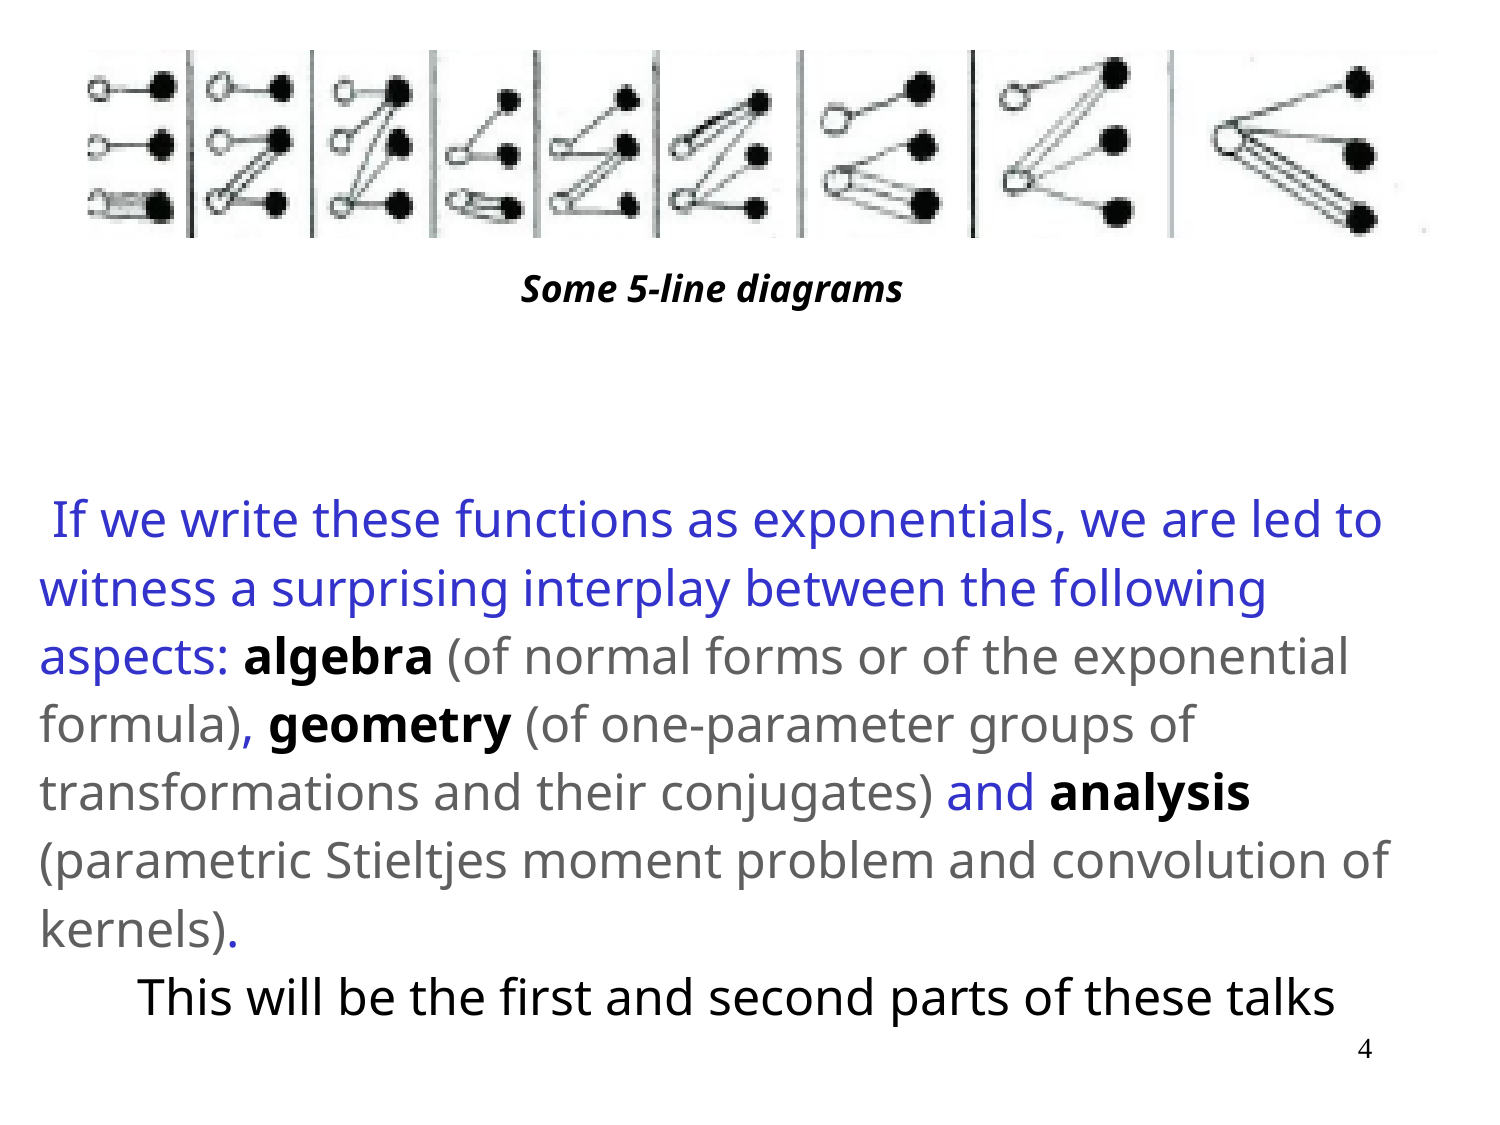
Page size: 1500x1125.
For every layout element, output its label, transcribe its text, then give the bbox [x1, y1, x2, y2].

text_box If we write these functions as exponentials, we are led to witness a surprising interplay between the following aspects: algebra (of normal forms or of the exponential formula), geometry (of one-parameter groups of transformations and their conjugates) and analysis (parametric Stieltjes moment problem and convolution of kernels). This will be the first and second parts of these talks [24, 408, 1450, 1039]
picture [87, 50, 1438, 238]
text_box Some 5-line diagrams [150, 255, 1276, 322]
